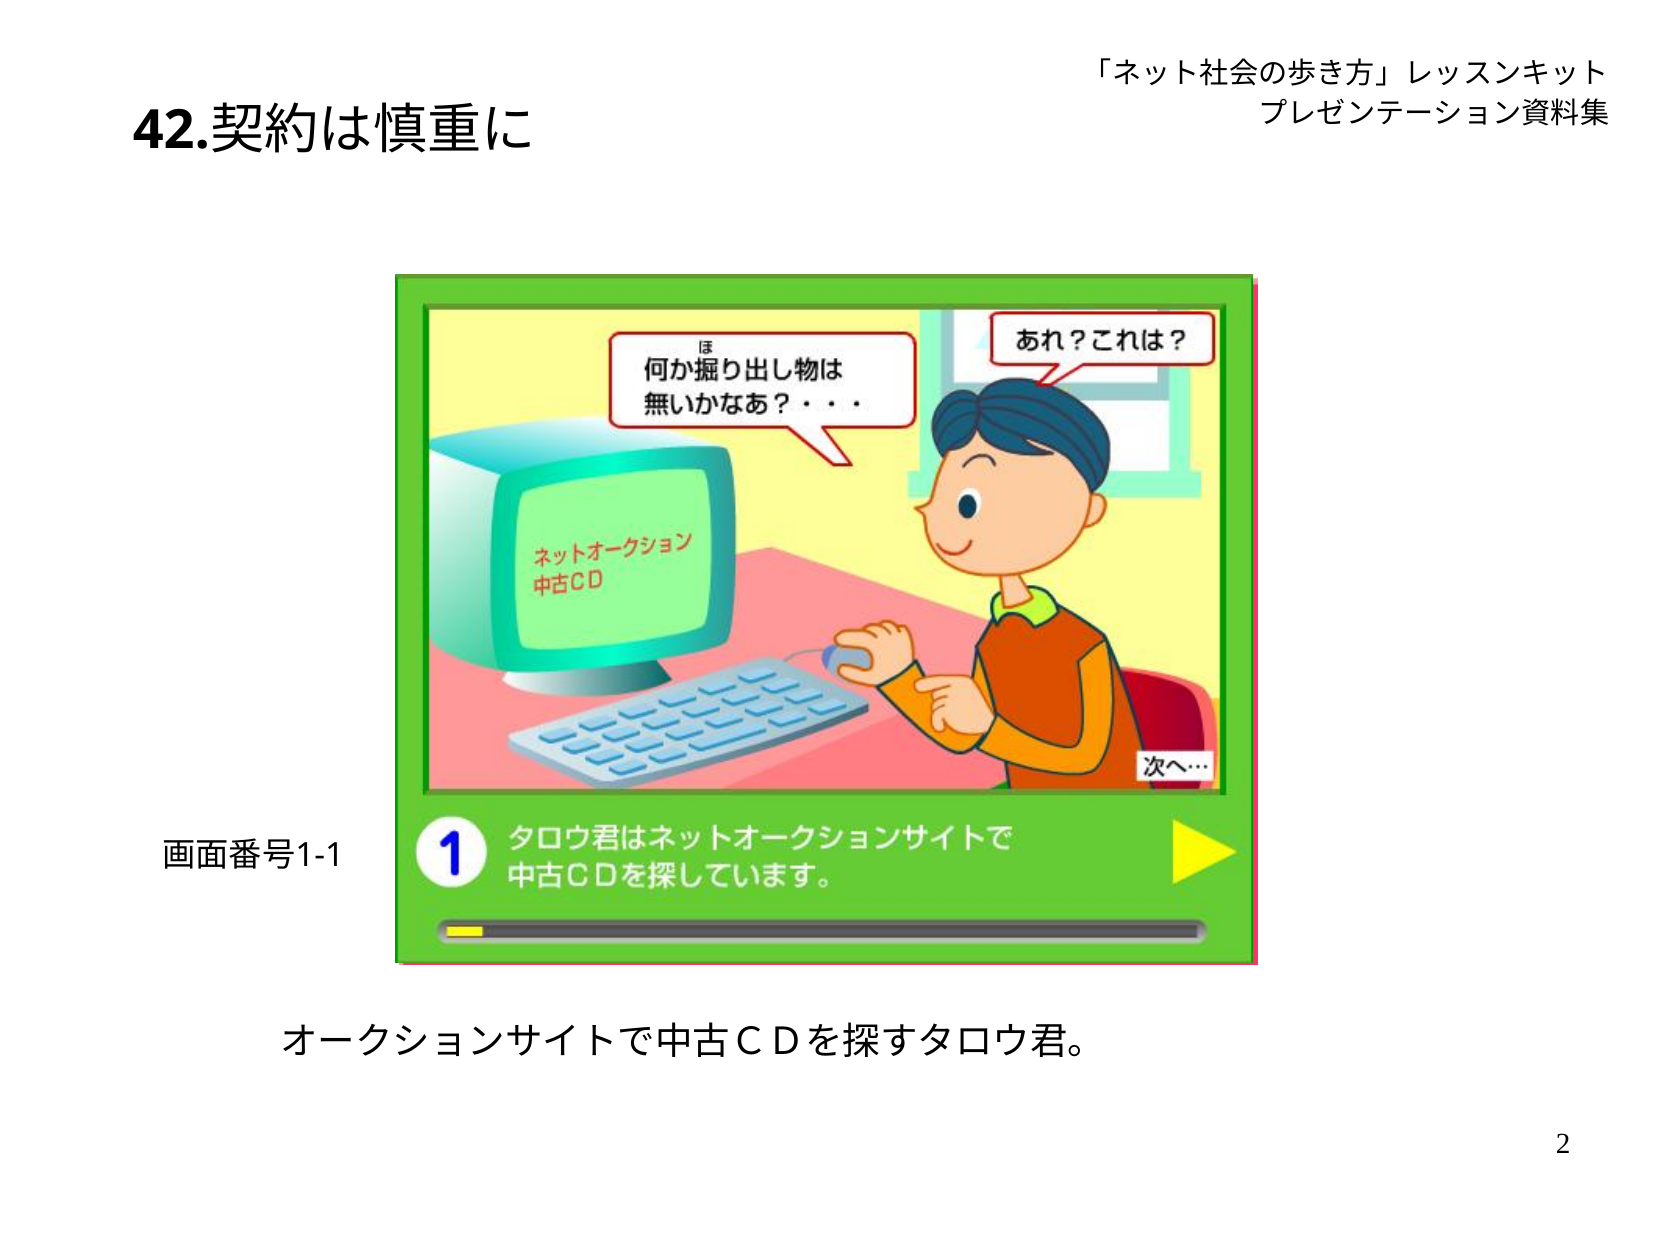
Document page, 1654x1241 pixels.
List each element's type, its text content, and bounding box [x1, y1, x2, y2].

text_box 42.契約は慎重に [118, 88, 1241, 169]
text_box 画面番号1-1 [147, 826, 384, 882]
text_box オークションサイトで中古ＣＤを探すタロウ君。 [265, 1003, 1447, 1074]
picture [395, 274, 1258, 965]
text_box 「ネット社会の歩き方」レッスンキット プレゼンテーション資料集 [1062, 44, 1625, 139]
